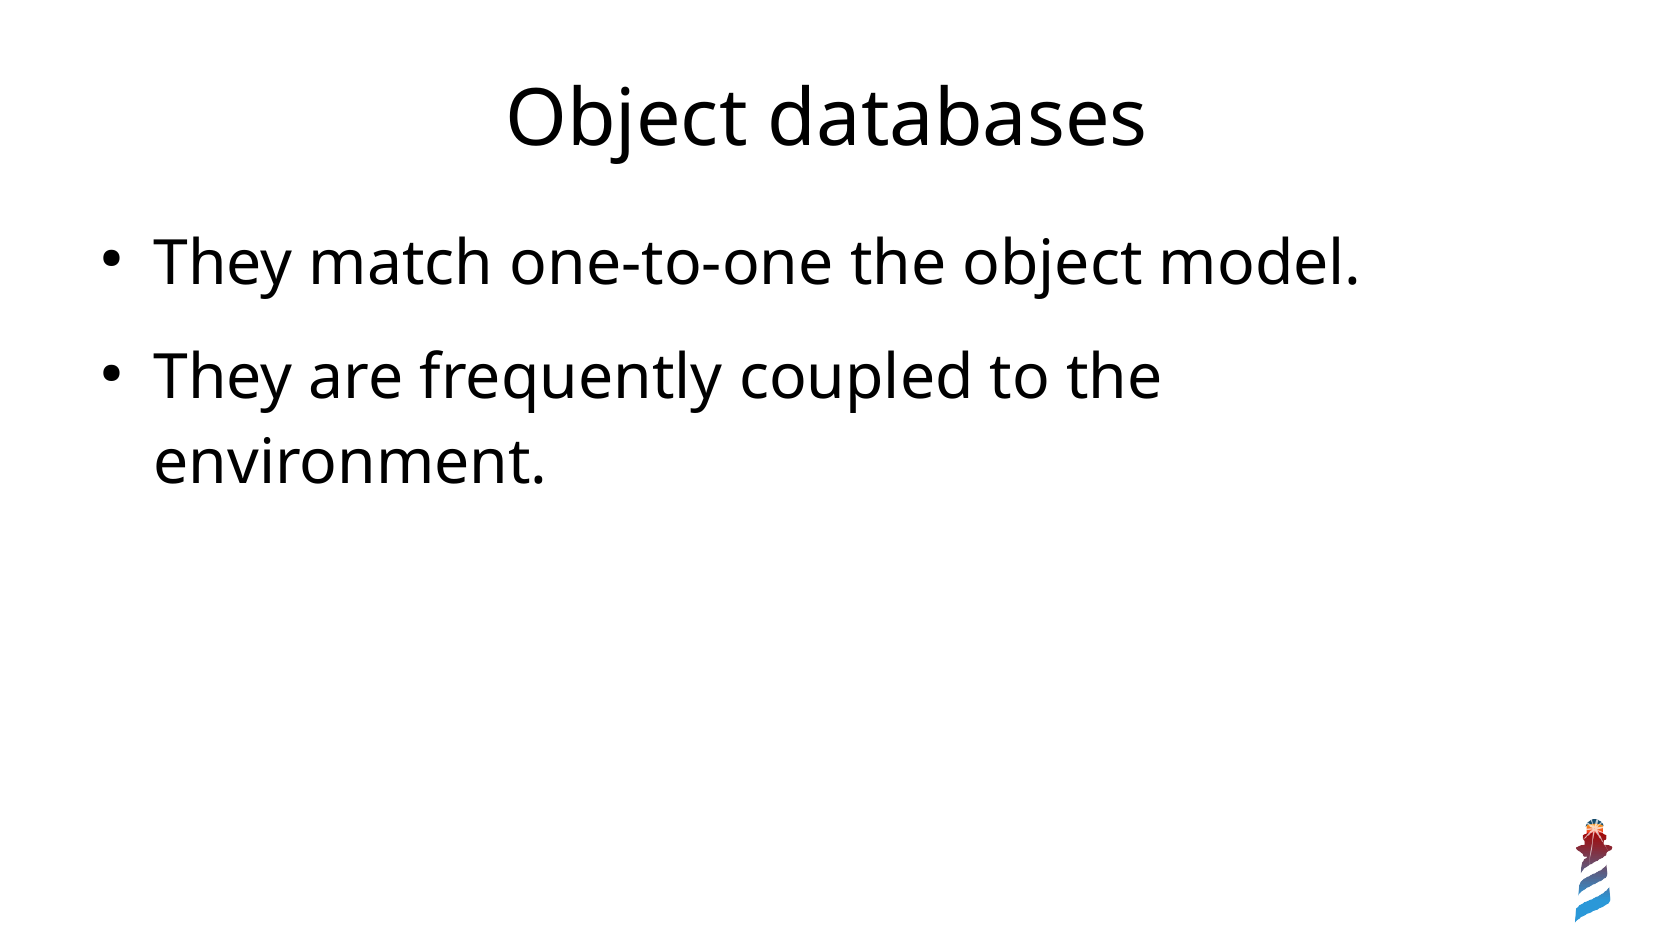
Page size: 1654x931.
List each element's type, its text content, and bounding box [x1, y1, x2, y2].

list They match one-to-one the object model. They are frequently coupled to the environment. [82, 217, 1571, 758]
picture [1535, 810, 1650, 925]
title Object databases [82, 37, 1571, 193]
